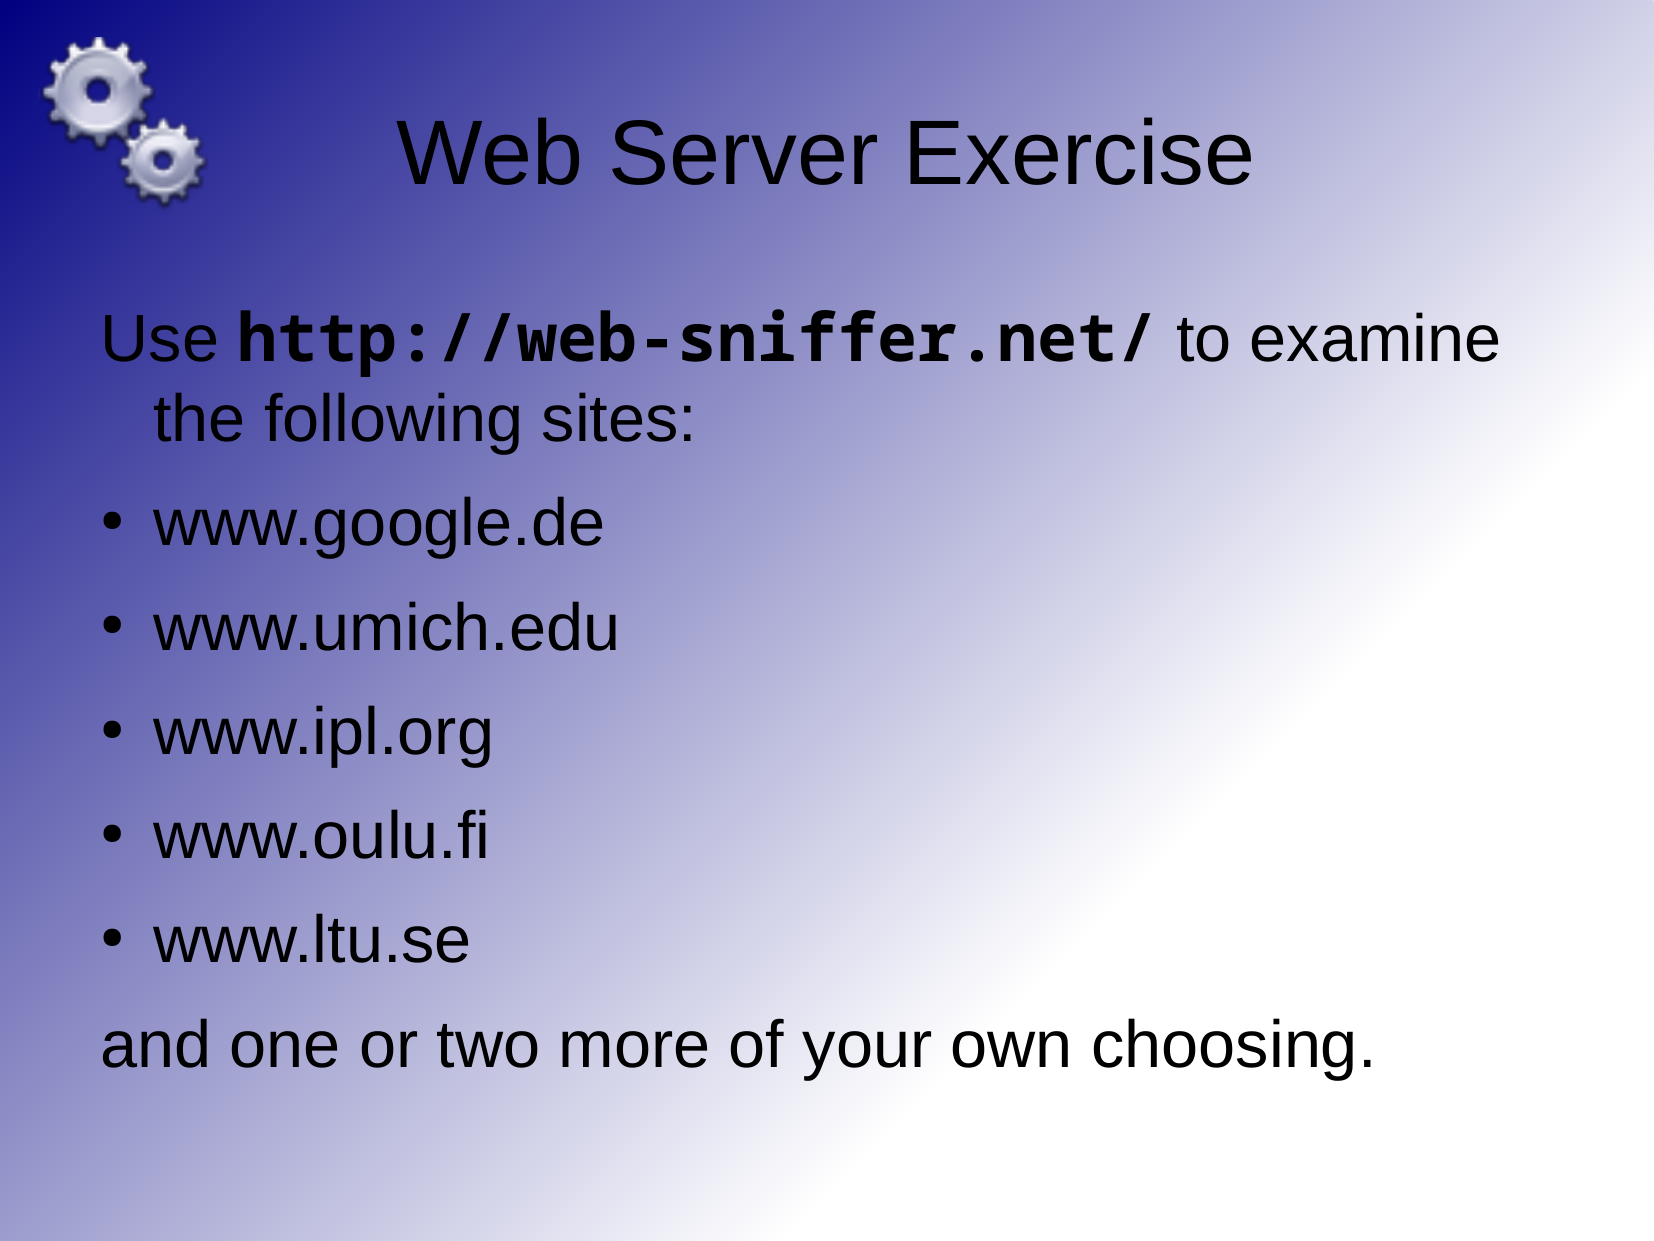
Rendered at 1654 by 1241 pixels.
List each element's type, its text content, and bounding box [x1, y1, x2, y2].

title Web Server Exercise [82, 49, 1571, 257]
list Use http://web-sniffer.net/ to examine the following sites: www.google.de www.umich.edu www.ipl.org www.oulu.fi www.ltu.se and one or two more of your own choosing. [82, 290, 1571, 1109]
picture [37, 37, 215, 215]
